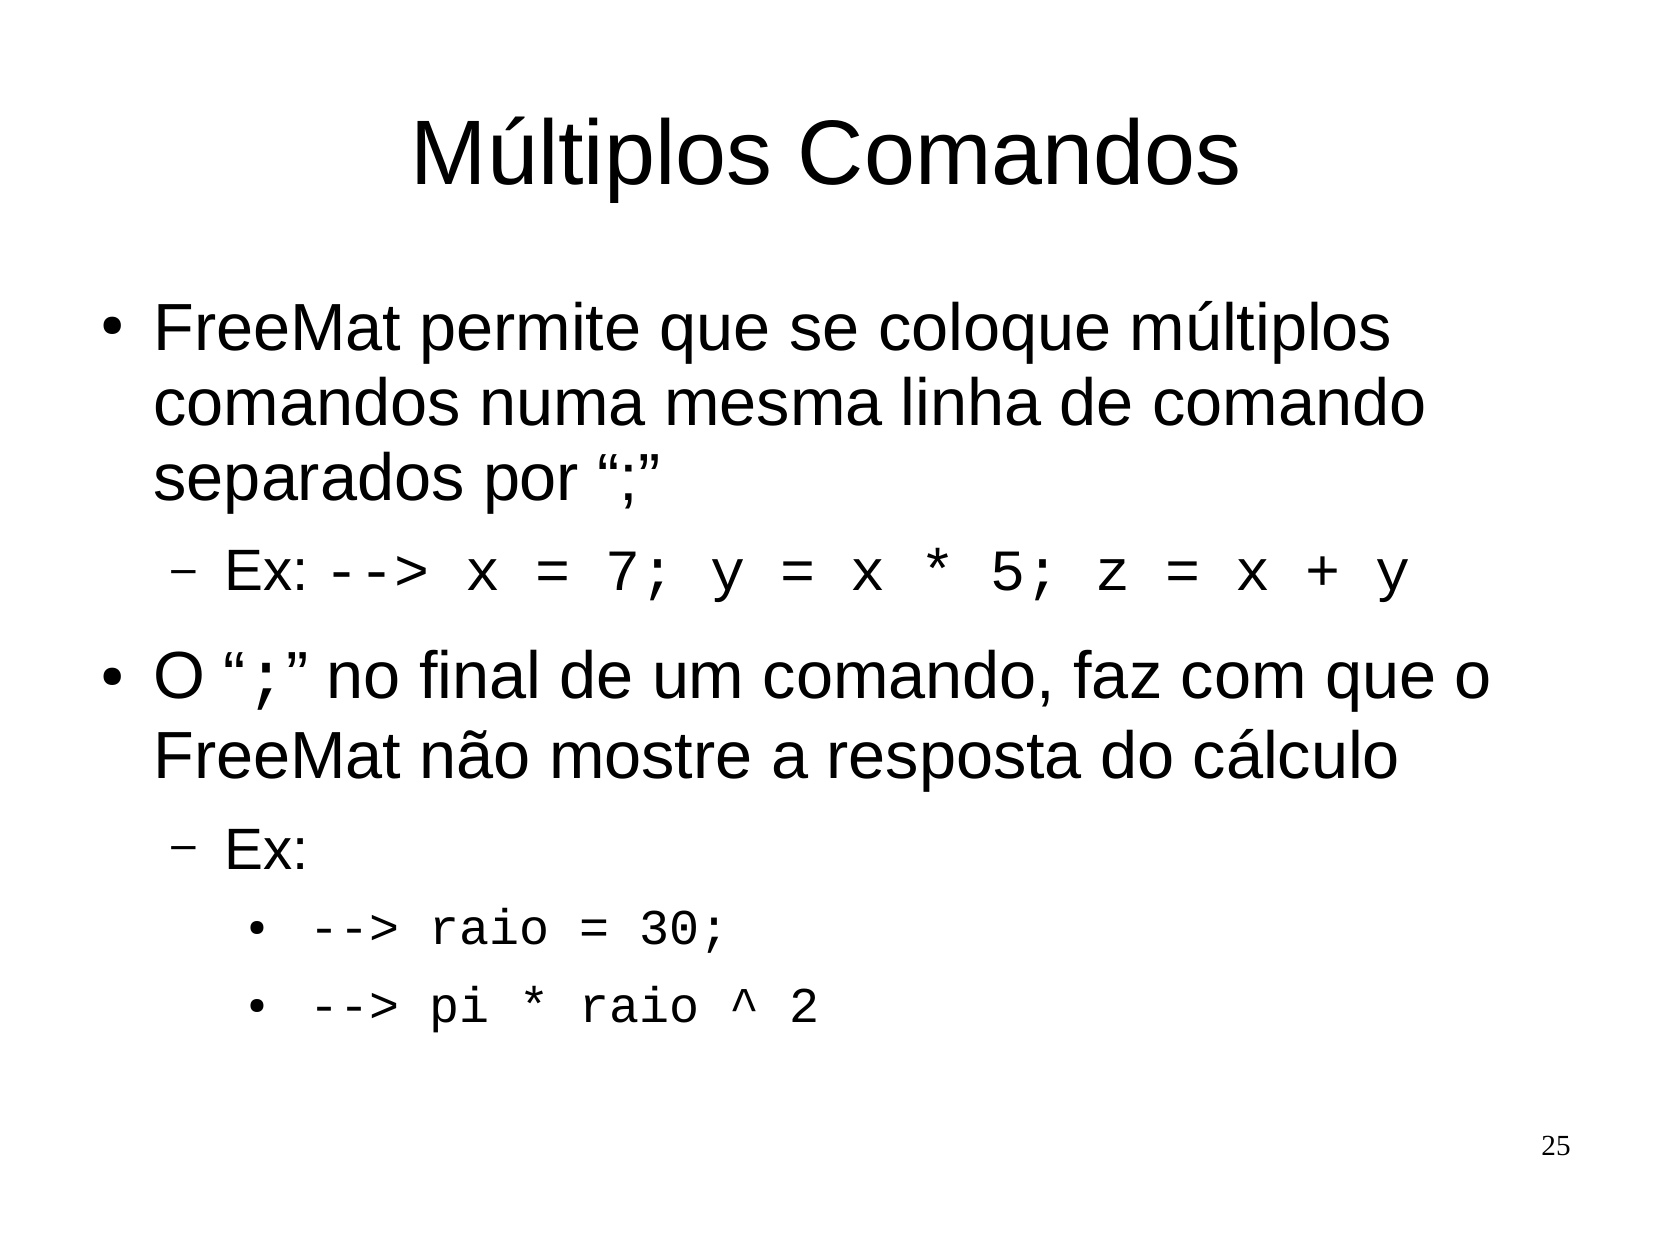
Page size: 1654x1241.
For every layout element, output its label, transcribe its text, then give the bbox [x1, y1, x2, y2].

title Múltiplos Comandos [82, 49, 1571, 257]
list FreeMat permite que se coloque múltiplos comandos numa mesma linha de comando separados por “;” Ex: --> x = 7; y = x * 5; z = x + y O “;” no final de um comando, faz com que o FreeMat não mostre a resposta do cálculo Ex: --> raio = 30; --> pi * raio ^ 2 [82, 290, 1571, 1123]
